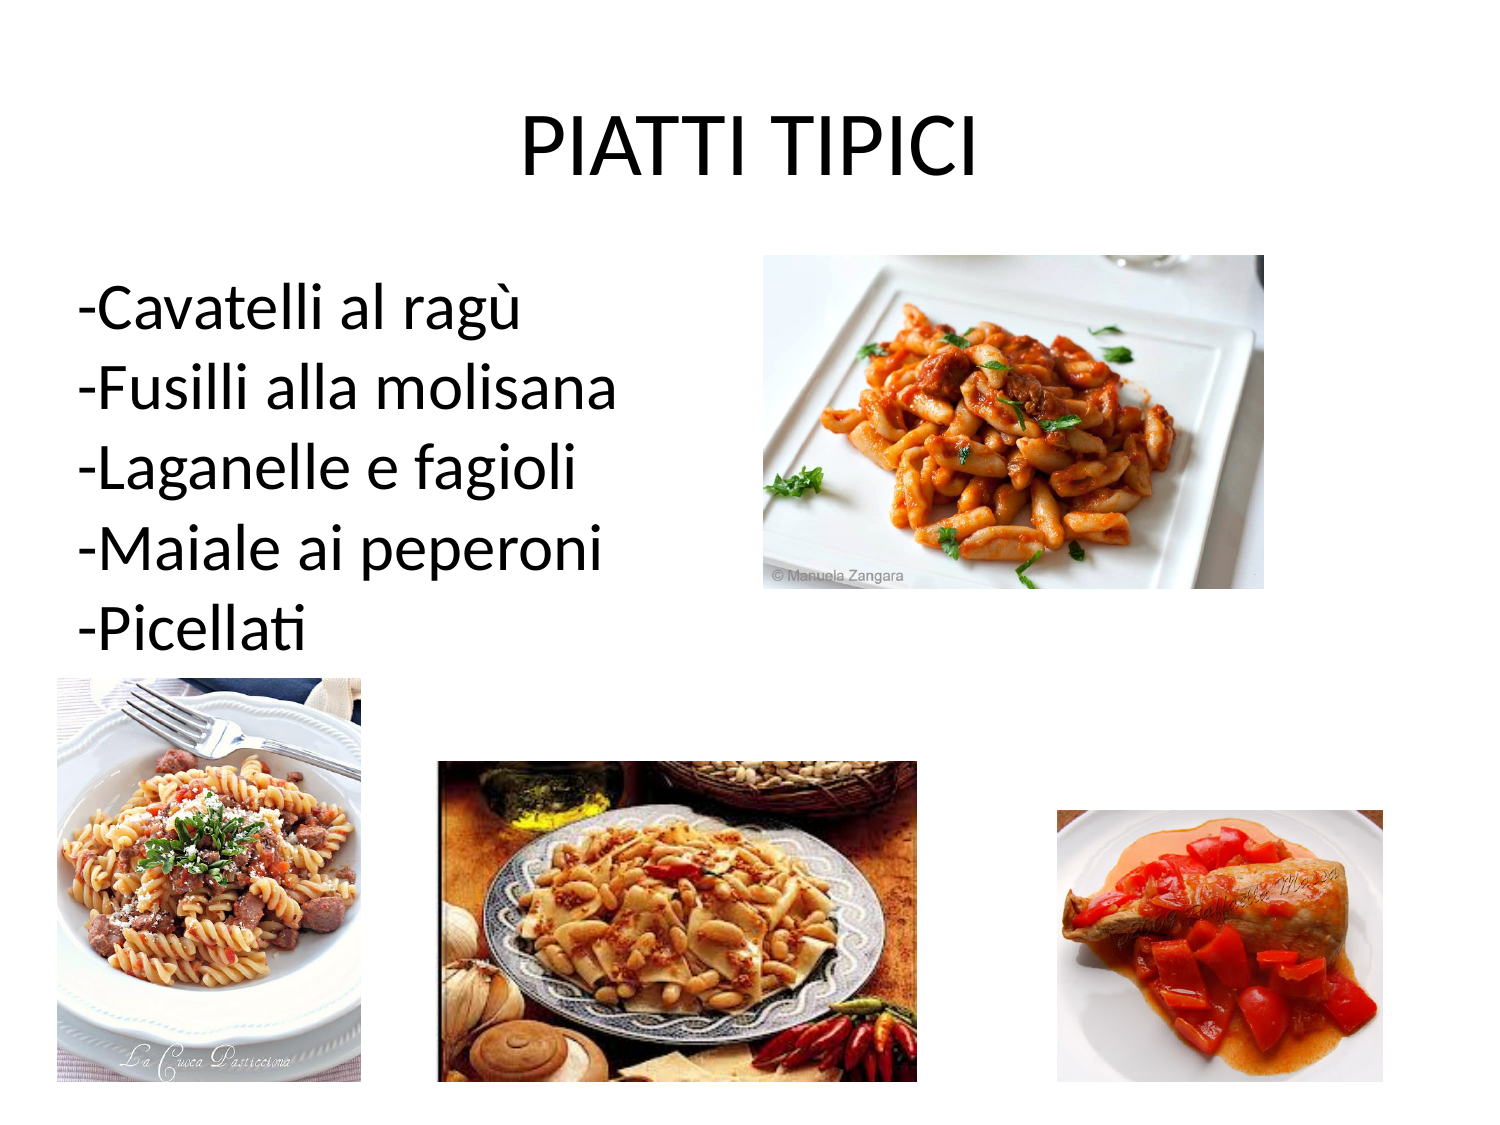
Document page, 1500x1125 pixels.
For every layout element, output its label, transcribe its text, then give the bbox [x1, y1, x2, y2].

picture [435, 761, 917, 1083]
title PIATTI TIPICI [75, 45, 1425, 233]
picture [763, 255, 1264, 590]
list -Cavatelli al ragù -Fusilli alla molisana -Laganelle e fagioli -Maiale ai peperoni -Picellati [62, 255, 1412, 998]
picture [57, 678, 361, 1082]
picture [1057, 810, 1383, 1082]
